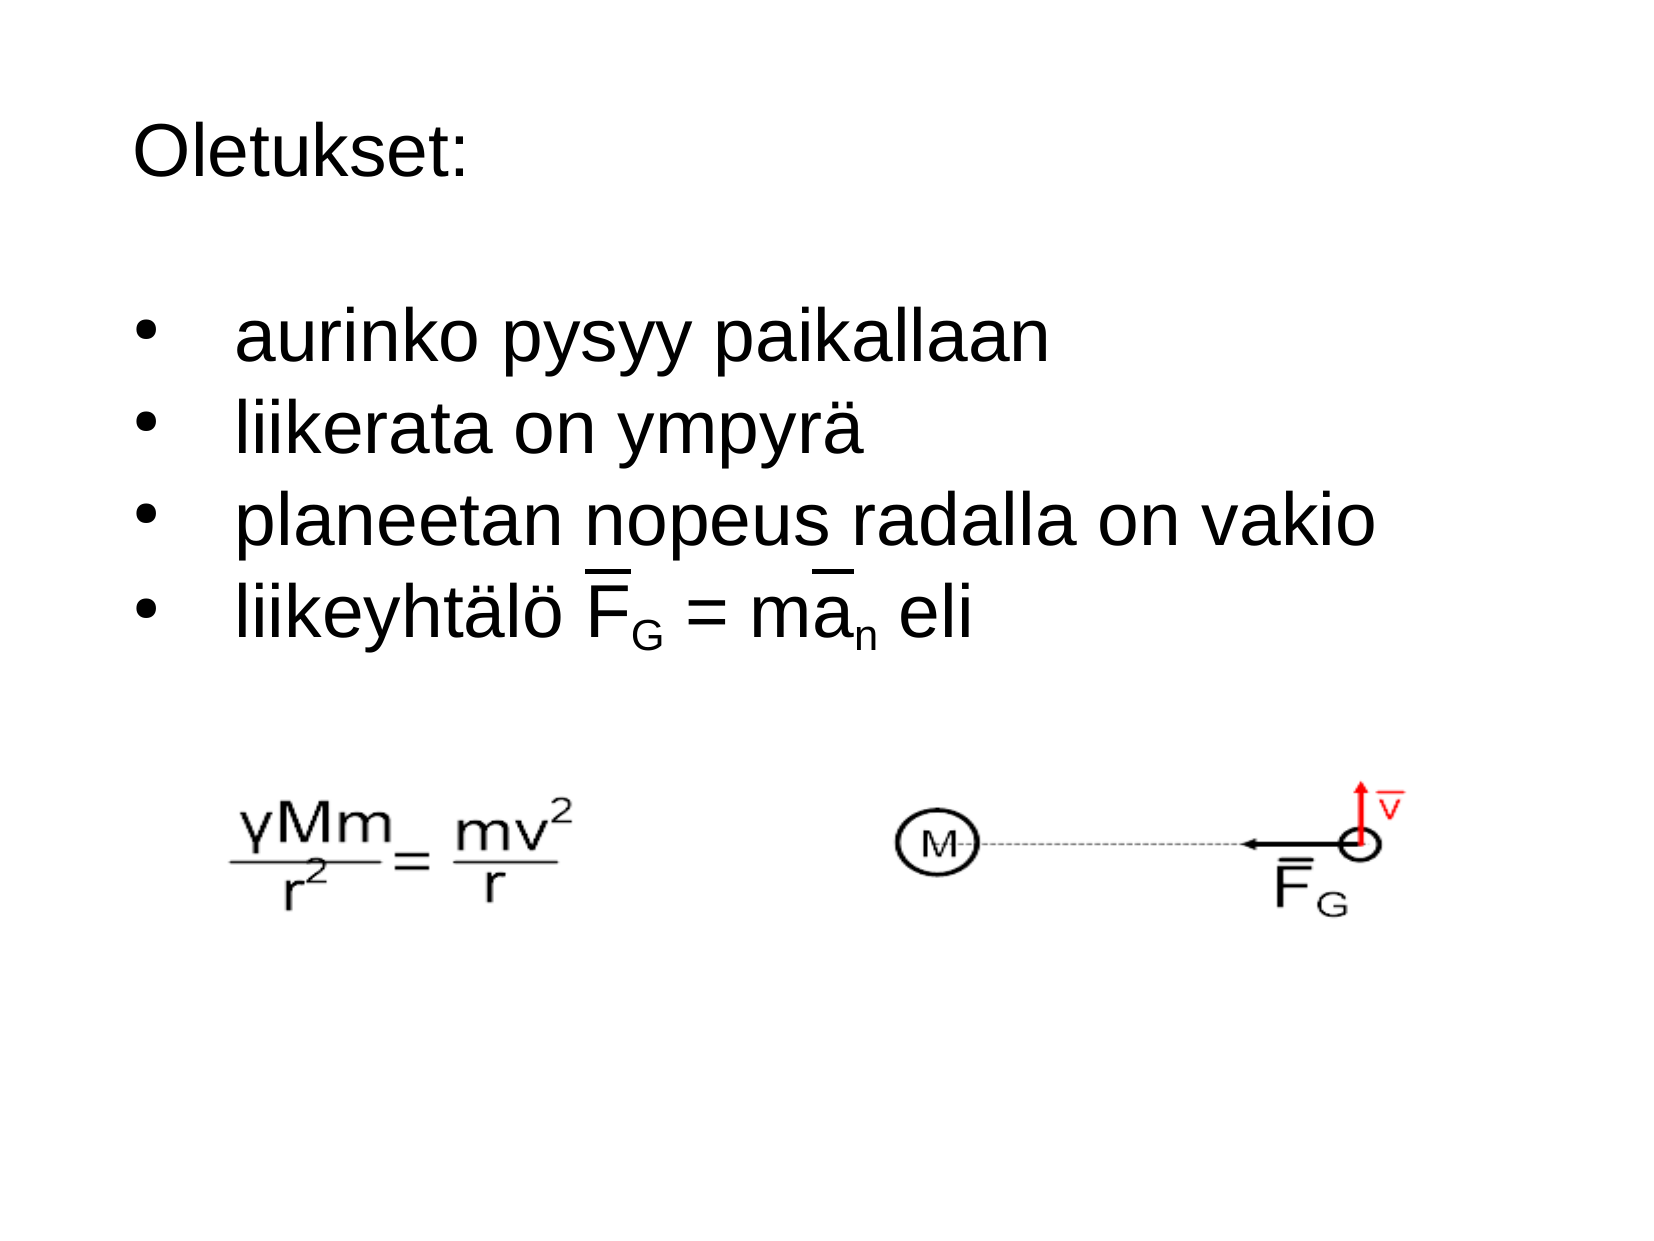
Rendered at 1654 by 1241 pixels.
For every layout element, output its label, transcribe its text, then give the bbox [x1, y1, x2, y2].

text_box Oletukset: aurinko pysyy paikallaan liikerata on ympyrä planeetan nopeus radalla on vakio liikeyhtälö FG = man eli [118, 94, 1492, 667]
picture [149, 723, 1497, 998]
